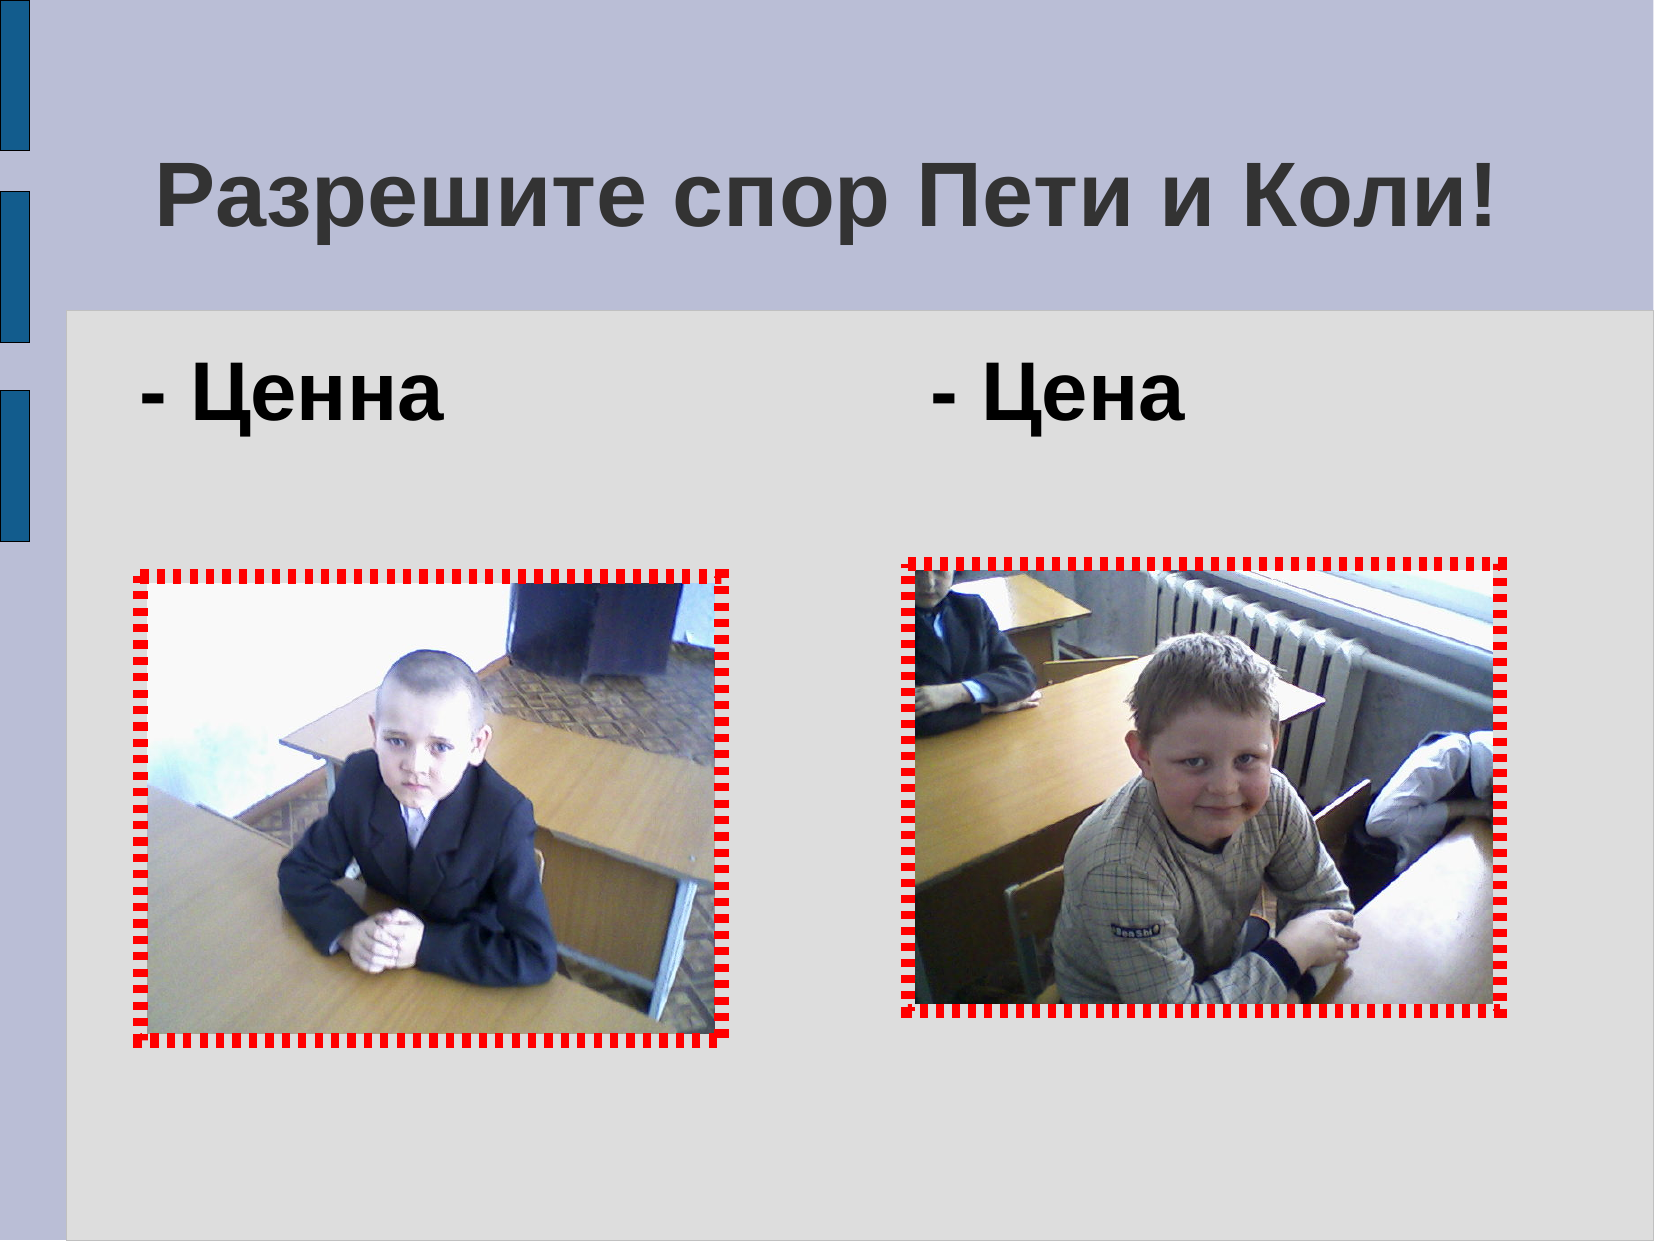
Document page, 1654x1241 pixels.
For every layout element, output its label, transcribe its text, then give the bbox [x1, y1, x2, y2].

picture [147, 583, 715, 1034]
title Разрешите спор Пети и Коли! [121, 98, 1534, 291]
picture [915, 570, 1493, 1004]
list - Ценна - Цена [121, 344, 1534, 1149]
